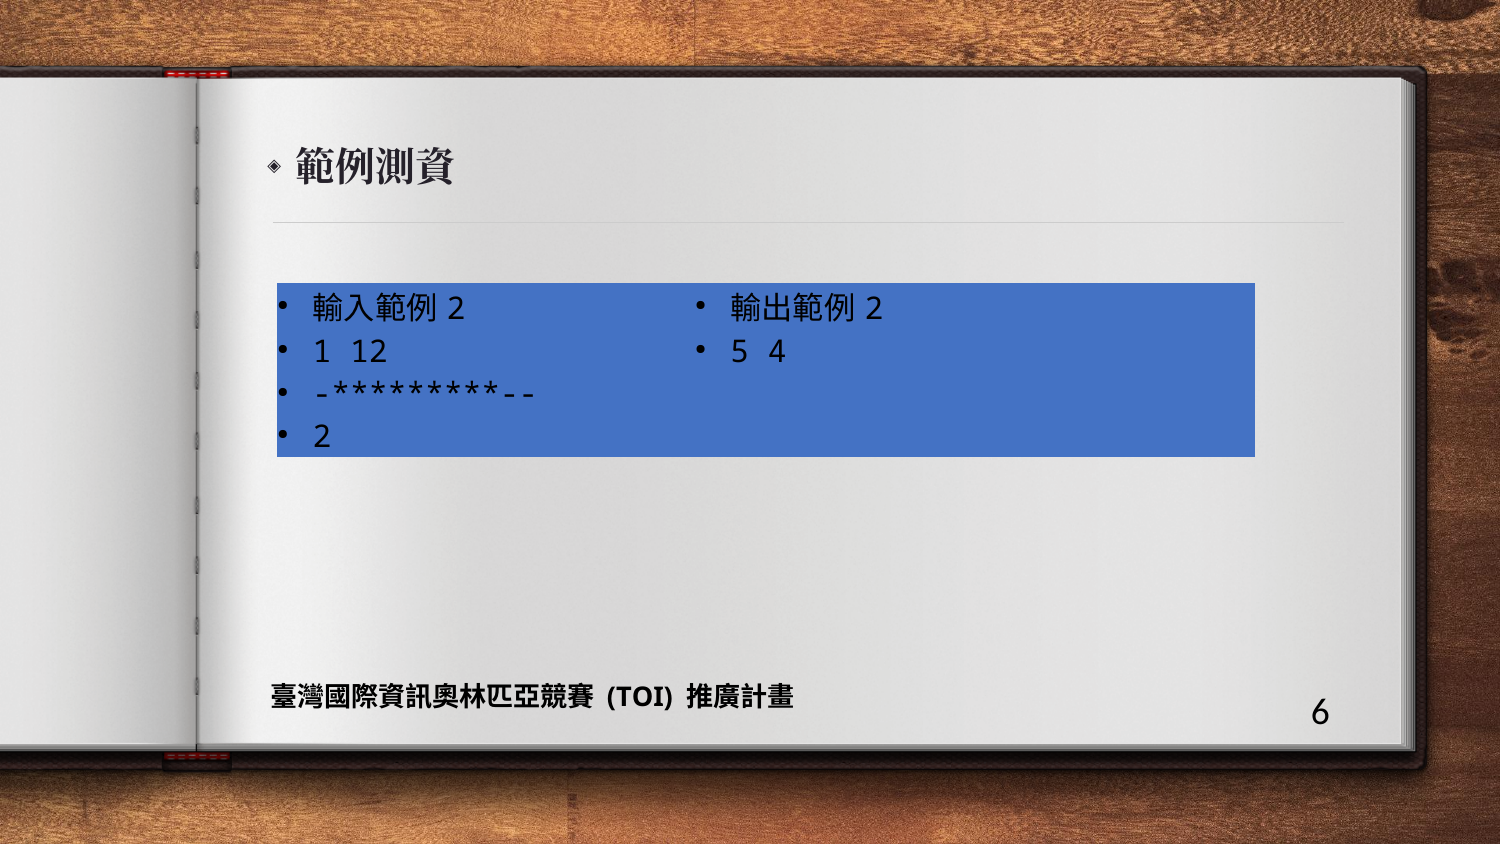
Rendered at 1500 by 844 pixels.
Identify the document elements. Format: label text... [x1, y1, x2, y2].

list 範例測資 [252, 126, 1194, 205]
text_box [1295, 672, 1386, 737]
table_header 輸出範例2 5 4 [695, 283, 1255, 457]
table_header 輸入範例2 1 12 -*********-- 2 [277, 283, 695, 457]
